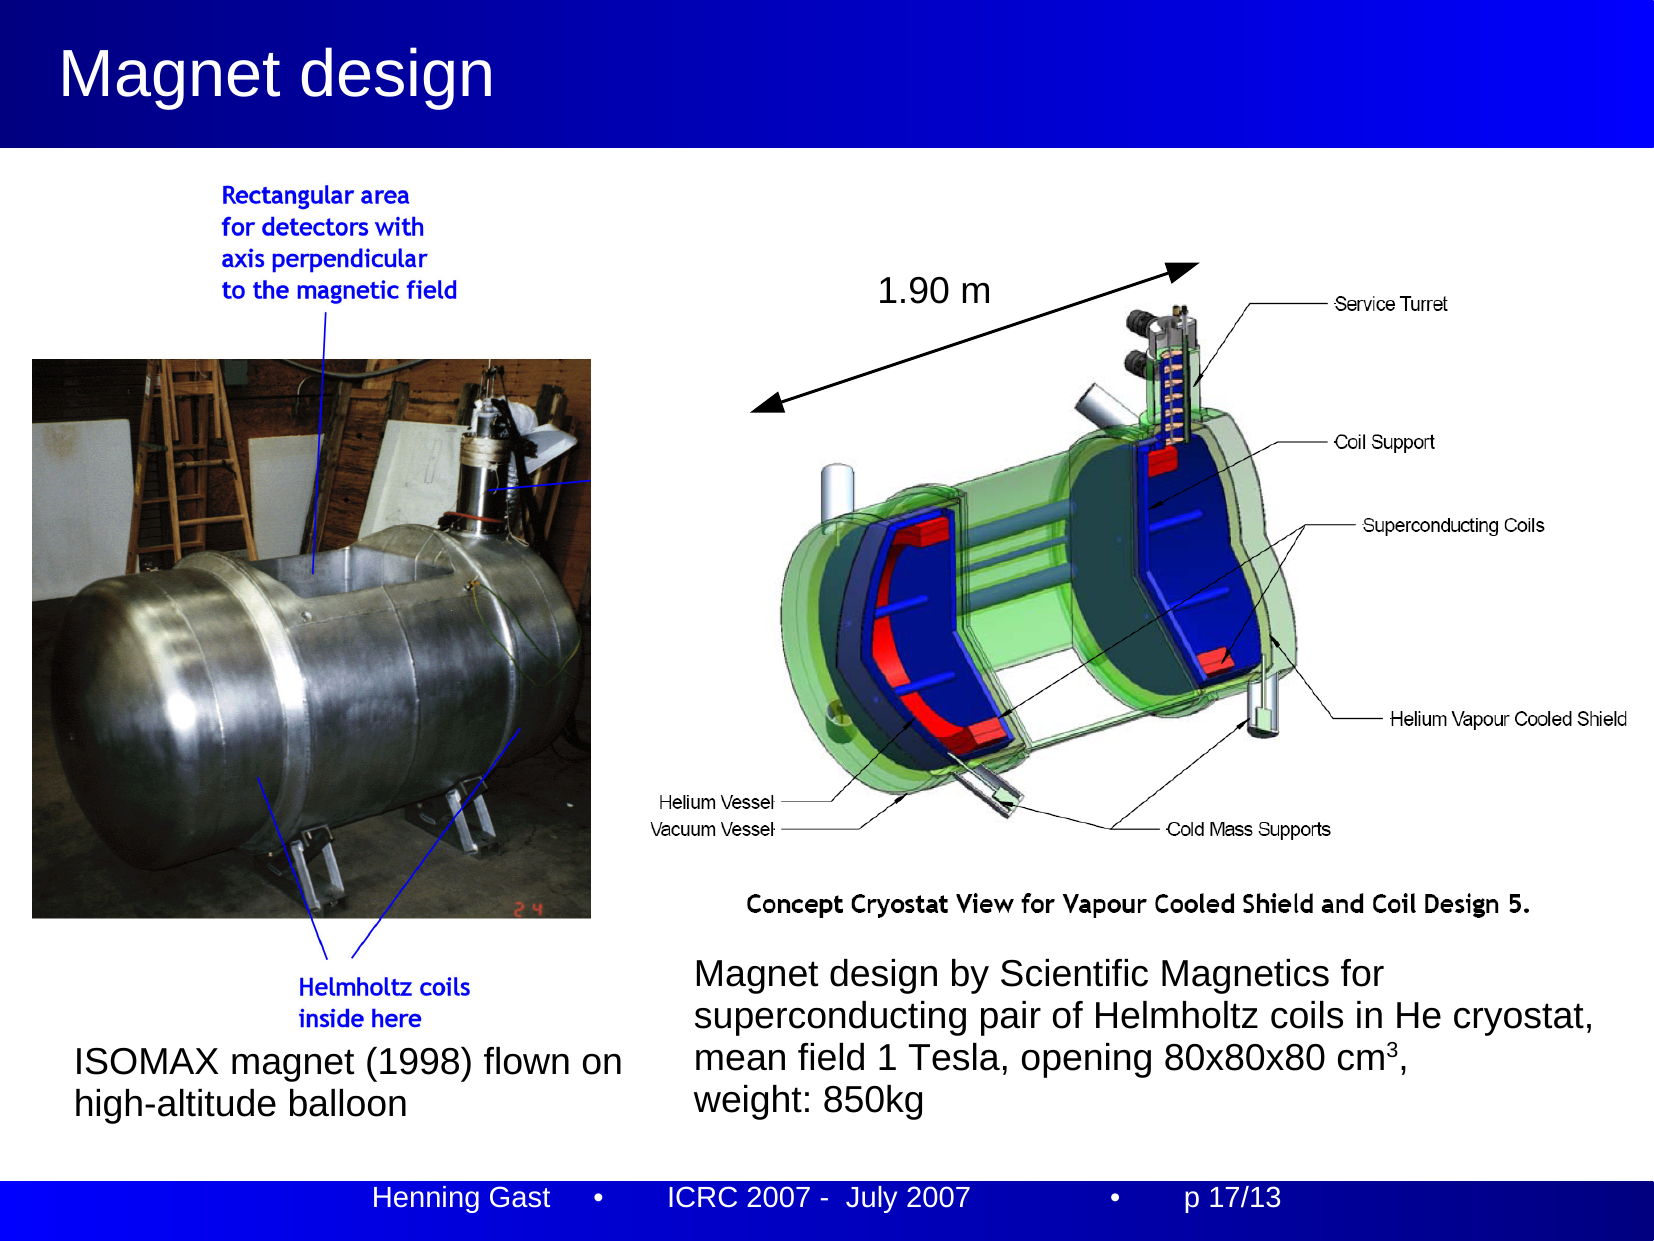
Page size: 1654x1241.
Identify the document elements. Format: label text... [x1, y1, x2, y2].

title Magnet design [0, 0, 1654, 148]
text_box Magnet design by Scientific Magnetics for superconducting pair of Helmholtz coils in He cryostat, mean field 1 Tesla, opening 80x80x80 cm3, weight: 850kg [679, 944, 1625, 1130]
text_box ISOMAX magnet (1998) flown on high-altitude balloon [59, 1033, 709, 1142]
text_box 1.90 m [862, 262, 1051, 324]
picture [32, 177, 1652, 1034]
